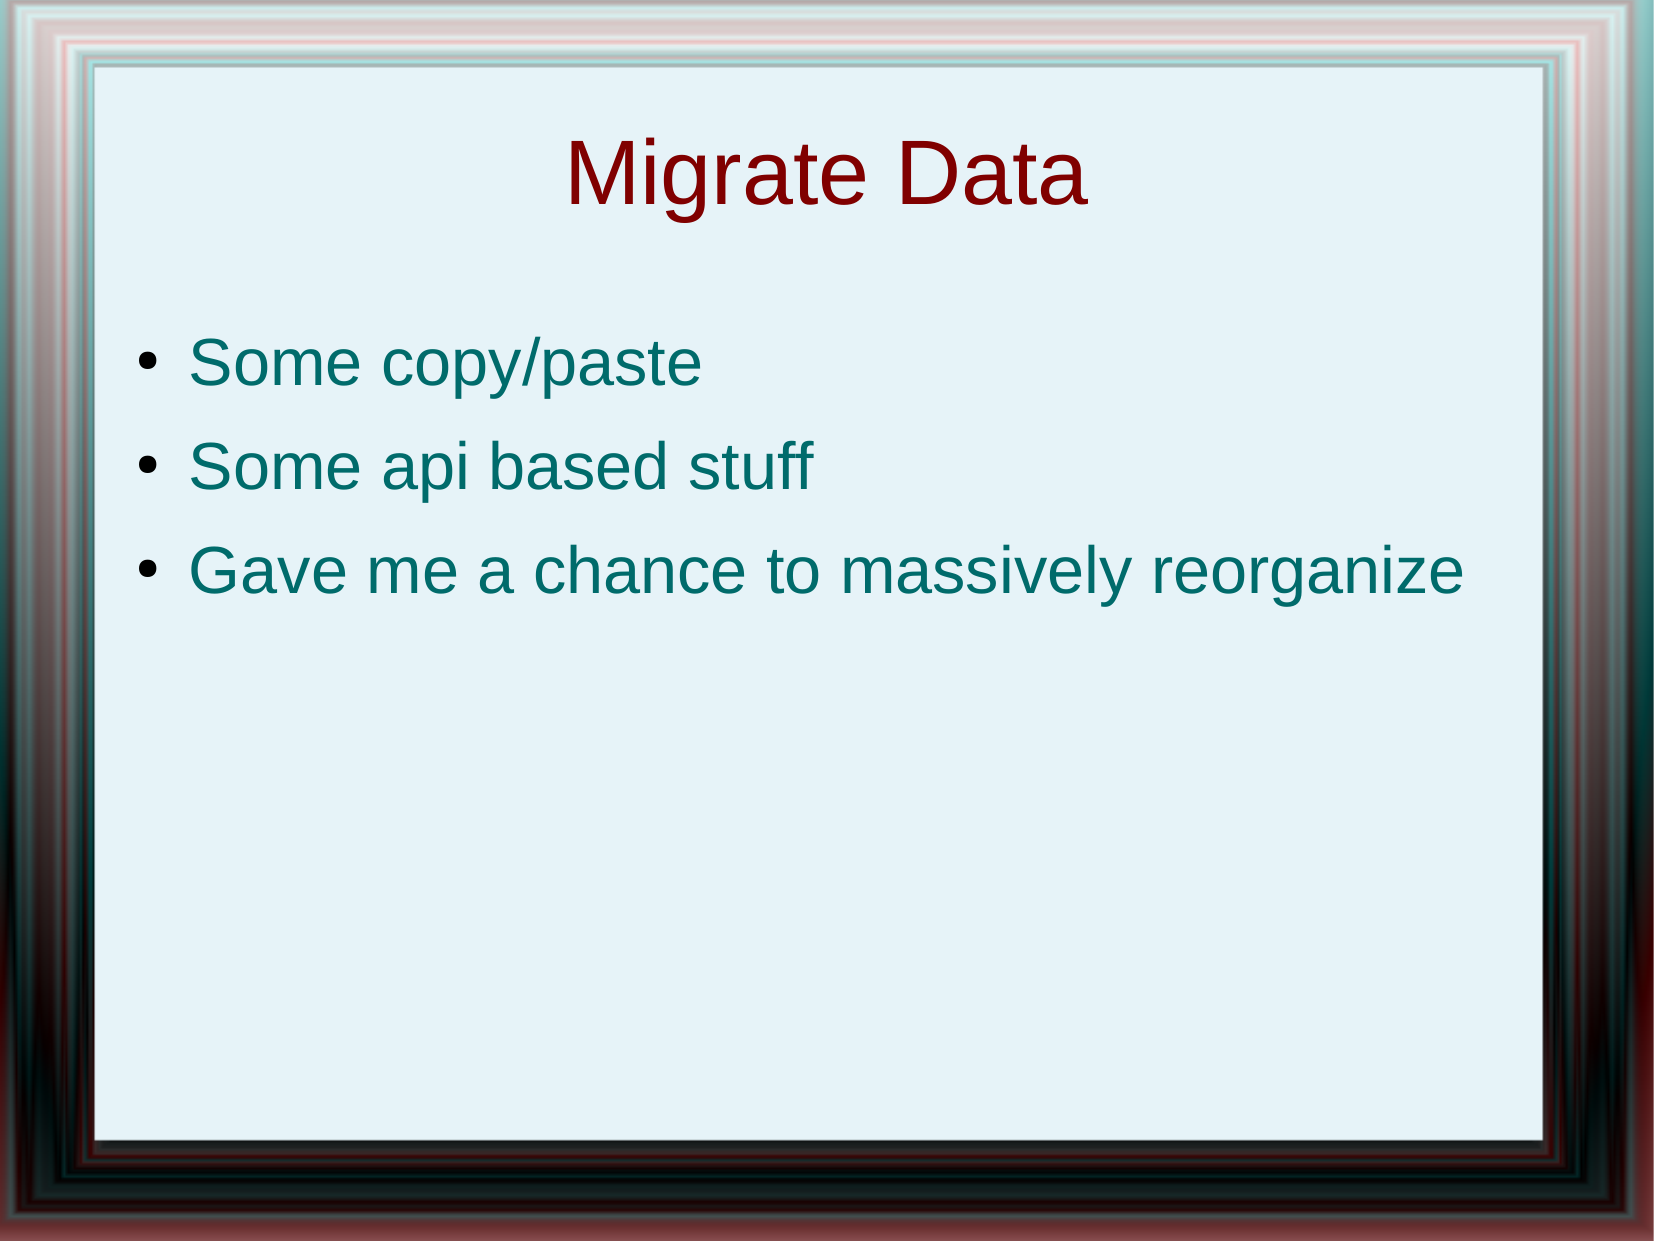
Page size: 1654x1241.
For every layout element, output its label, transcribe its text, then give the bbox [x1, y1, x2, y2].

list Some copy/paste Some api based stuff Gave me a chance to massively reorganize [118, 324, 1506, 1129]
picture [0, 0, 1654, 1241]
title Migrate Data [118, 95, 1536, 250]
